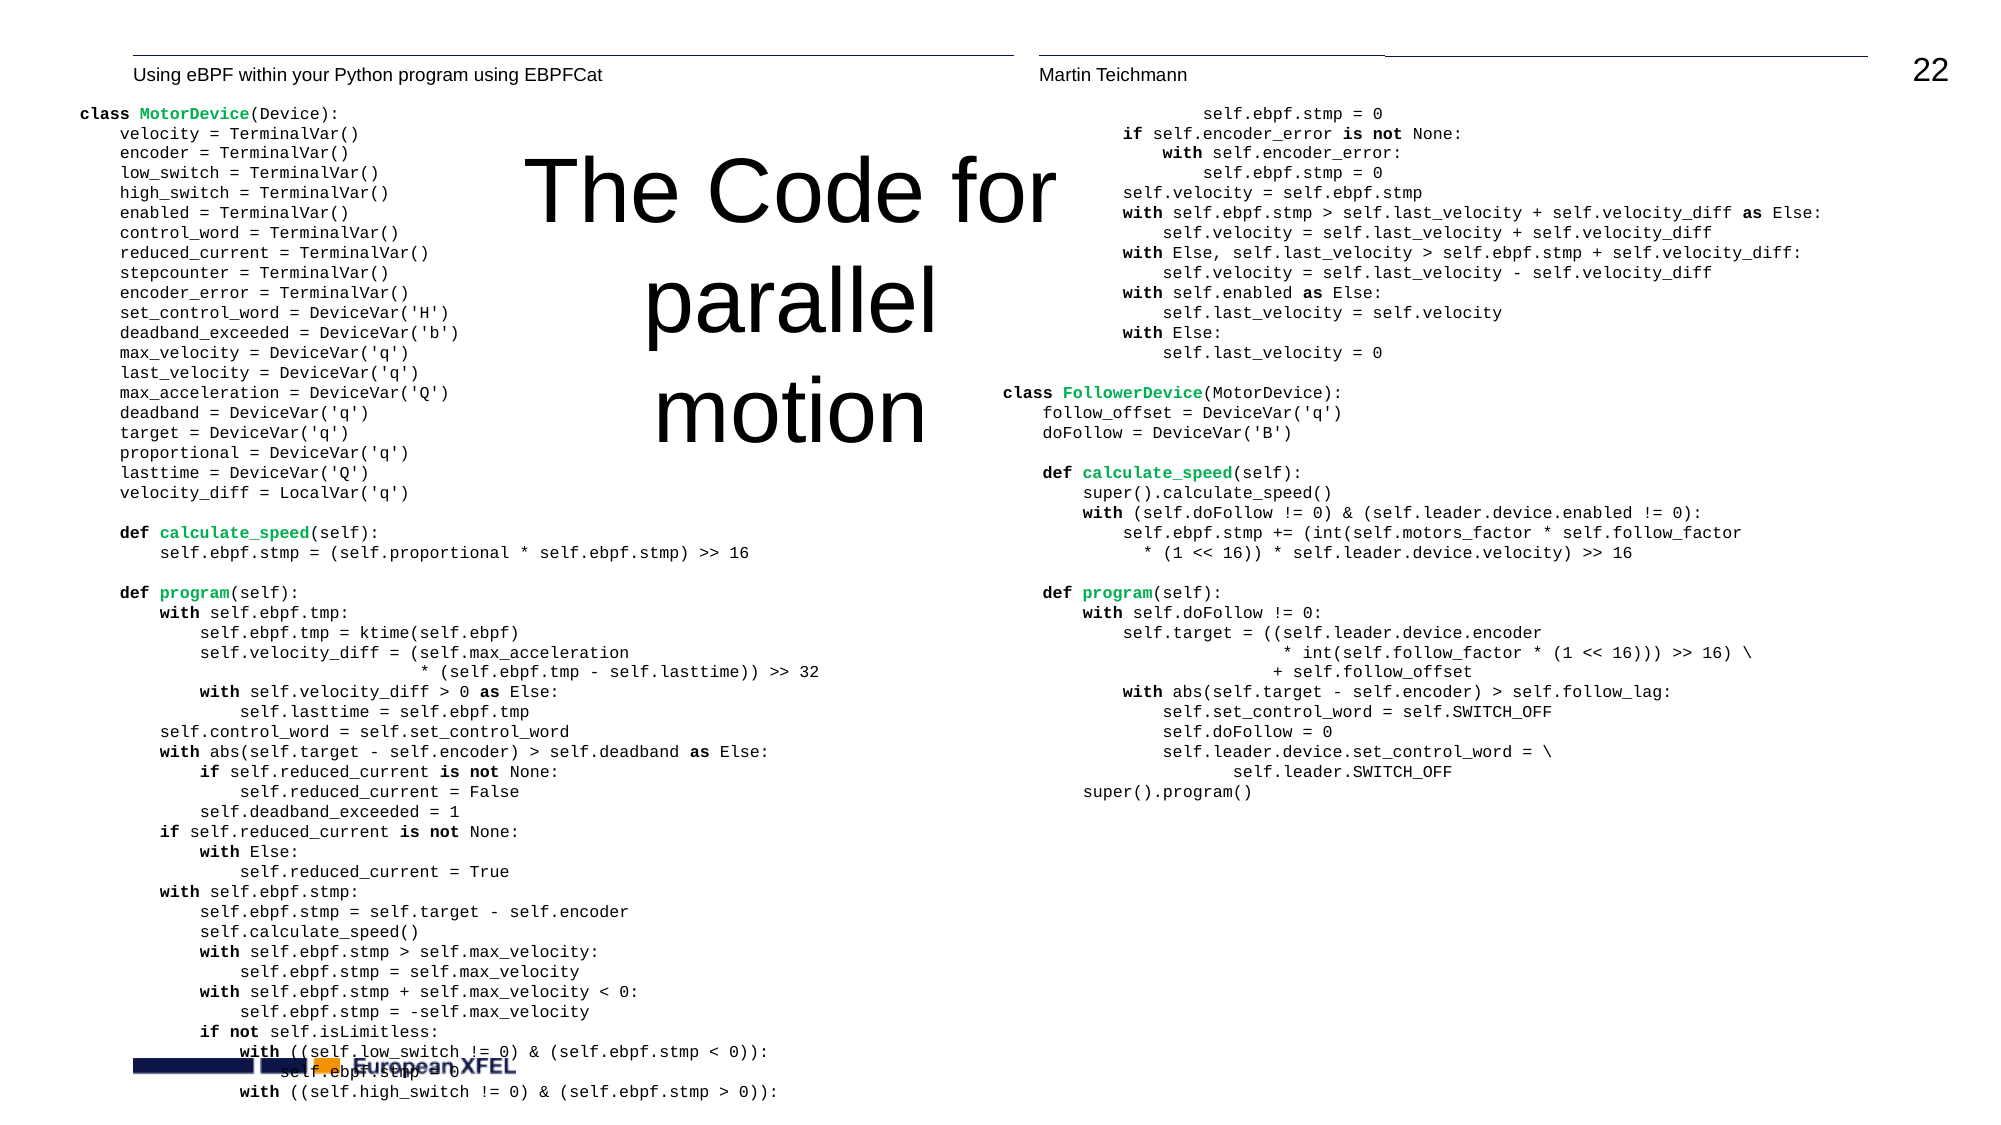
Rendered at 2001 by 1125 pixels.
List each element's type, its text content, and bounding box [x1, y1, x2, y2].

text_box The Code for parallel motion [481, 123, 1101, 468]
text_box class MotorDevice(Device): velocity = TerminalVar() encoder = TerminalVar() low_switch = TerminalVar() high_switch = TerminalVar() enabled = TerminalVar() control_word = TerminalVar() reduced_current = TerminalVar() stepcounter = TerminalVar() encoder_error = TerminalVar() set_control_word = DeviceVar('H') deadband_exceeded = DeviceVar('b') max_velocity = DeviceVar('q') last_velocity = DeviceVar('q') max_acceleration = DeviceVar('Q') deadband = DeviceVar('q') target = DeviceVar('q') proportional = DeviceVar('q') lasttime = DeviceVar('Q') velocity_diff = LocalVar('q') def calculate_speed(self): self.ebpf.stmp = (self.proportional * self.ebpf.stmp) >> 16 def program(self): with self.ebpf.tmp: self.ebpf.tmp = ktime(self.ebpf) self.velocity_diff = (self.max_acceleration * (self.ebpf.tmp - self.lasttime)) >> 32 with self.velocity_diff > 0 as Else: self.lasttime = self.ebpf.tmp self.control_word = self.set_control_word with abs(self.target - self.encoder) > self.deadband as Else: if self.reduced_current is not None: self.reduced_current = False self.deadband_exceeded = 1 if self.reduced_current is not None: with Else: self.reduced_current = True with self.ebpf.stmp: self.ebpf.stmp = self.target - self.encoder self.calculate_speed() with self.ebpf.stmp > self.max_velocity: self.ebpf.stmp = self.max_velocity with self.ebpf.stmp + self.max_velocity < 0: self.ebpf.stmp = -self.max_velocity if not self.isLimitless: with ((self.low_switch != 0) & (self.ebpf.stmp < 0)): self.ebpf.stmp = 0 with ((self.high_switch != 0) & (self.ebpf.stmp > 0)): self.ebpf.stmp = 0 if self.encoder_error is not None: with self.encoder_error: self.ebpf.stmp = 0 self.velocity = self.ebpf.stmp with self.ebpf.stmp > self.last_velocity + self.velocity_diff as Else: self.velocity = self.last_velocity + self.velocity_diff with Else, self.last_velocity > self.ebpf.stmp + self.velocity_diff: self.velocity = self.last_velocity - self.velocity_diff with self.enabled as Else: self.last_velocity = self.velocity with Else: self.last_velocity = 0 class FollowerDevice(MotorDevice): follow_offset = DeviceVar('q') doFollow = DeviceVar('B') def calculate_speed(self): super().calculate_speed() with (self.doFollow != 0) & (self.leader.device.enabled != 0): self.ebpf.stmp += (int(self.motors_factor * self.follow_factor * (1 << 16)) * self.leader.device.velocity) >> 16 def program(self): with self.doFollow != 0: self.target = ((self.leader.device.encoder * int(self.follow_factor * (1 << 16))) >> 16) \ + self.follow_offset with abs(self.target - self.encoder) > self.follow_lag: self.set_control_word = self.SWITCH_OFF self.doFollow = 0 self.leader.device.set_control_word = \ self.leader.SWITCH_OFF super().program() [64, 94, 1941, 1120]
